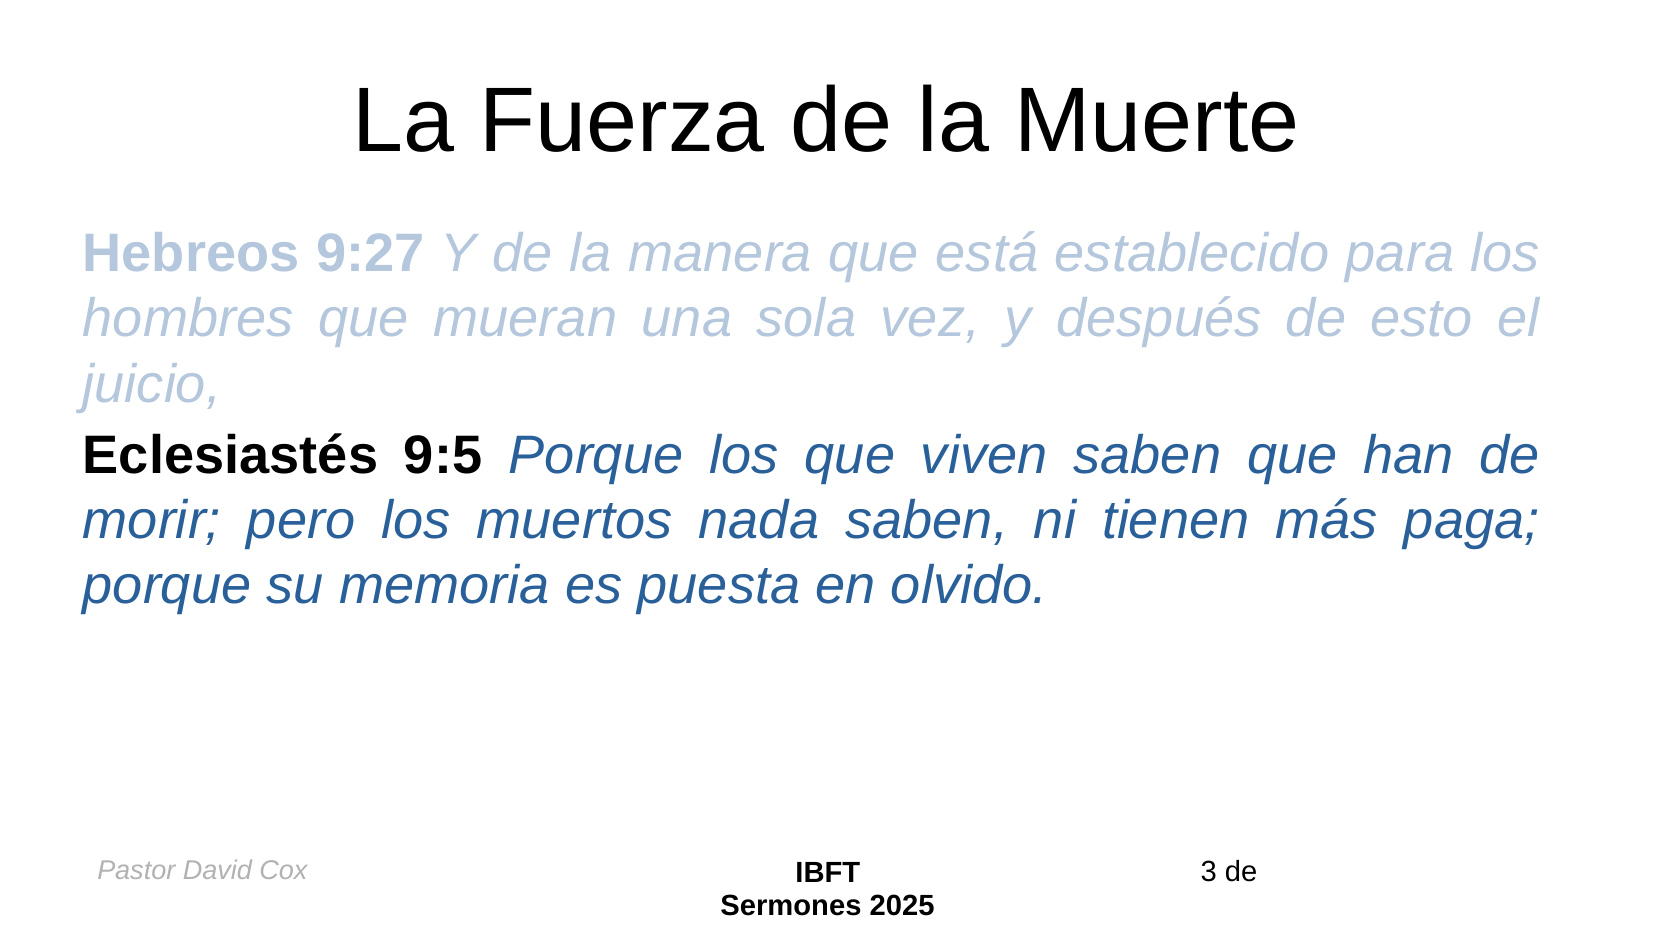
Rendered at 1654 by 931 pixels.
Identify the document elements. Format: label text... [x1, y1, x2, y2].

title La Fuerza de la Muerte [82, 37, 1571, 193]
list Hebreos 9:27 Y de la manera que está establecido para los hombres que mueran una sola vez, y después de esto el juicio, Eclesiastés 9:5 Porque los que viven saben que han de morir; pero los muertos nada saben, ni tienen más paga; porque su memoria es puesta en olvido. [82, 217, 1571, 758]
